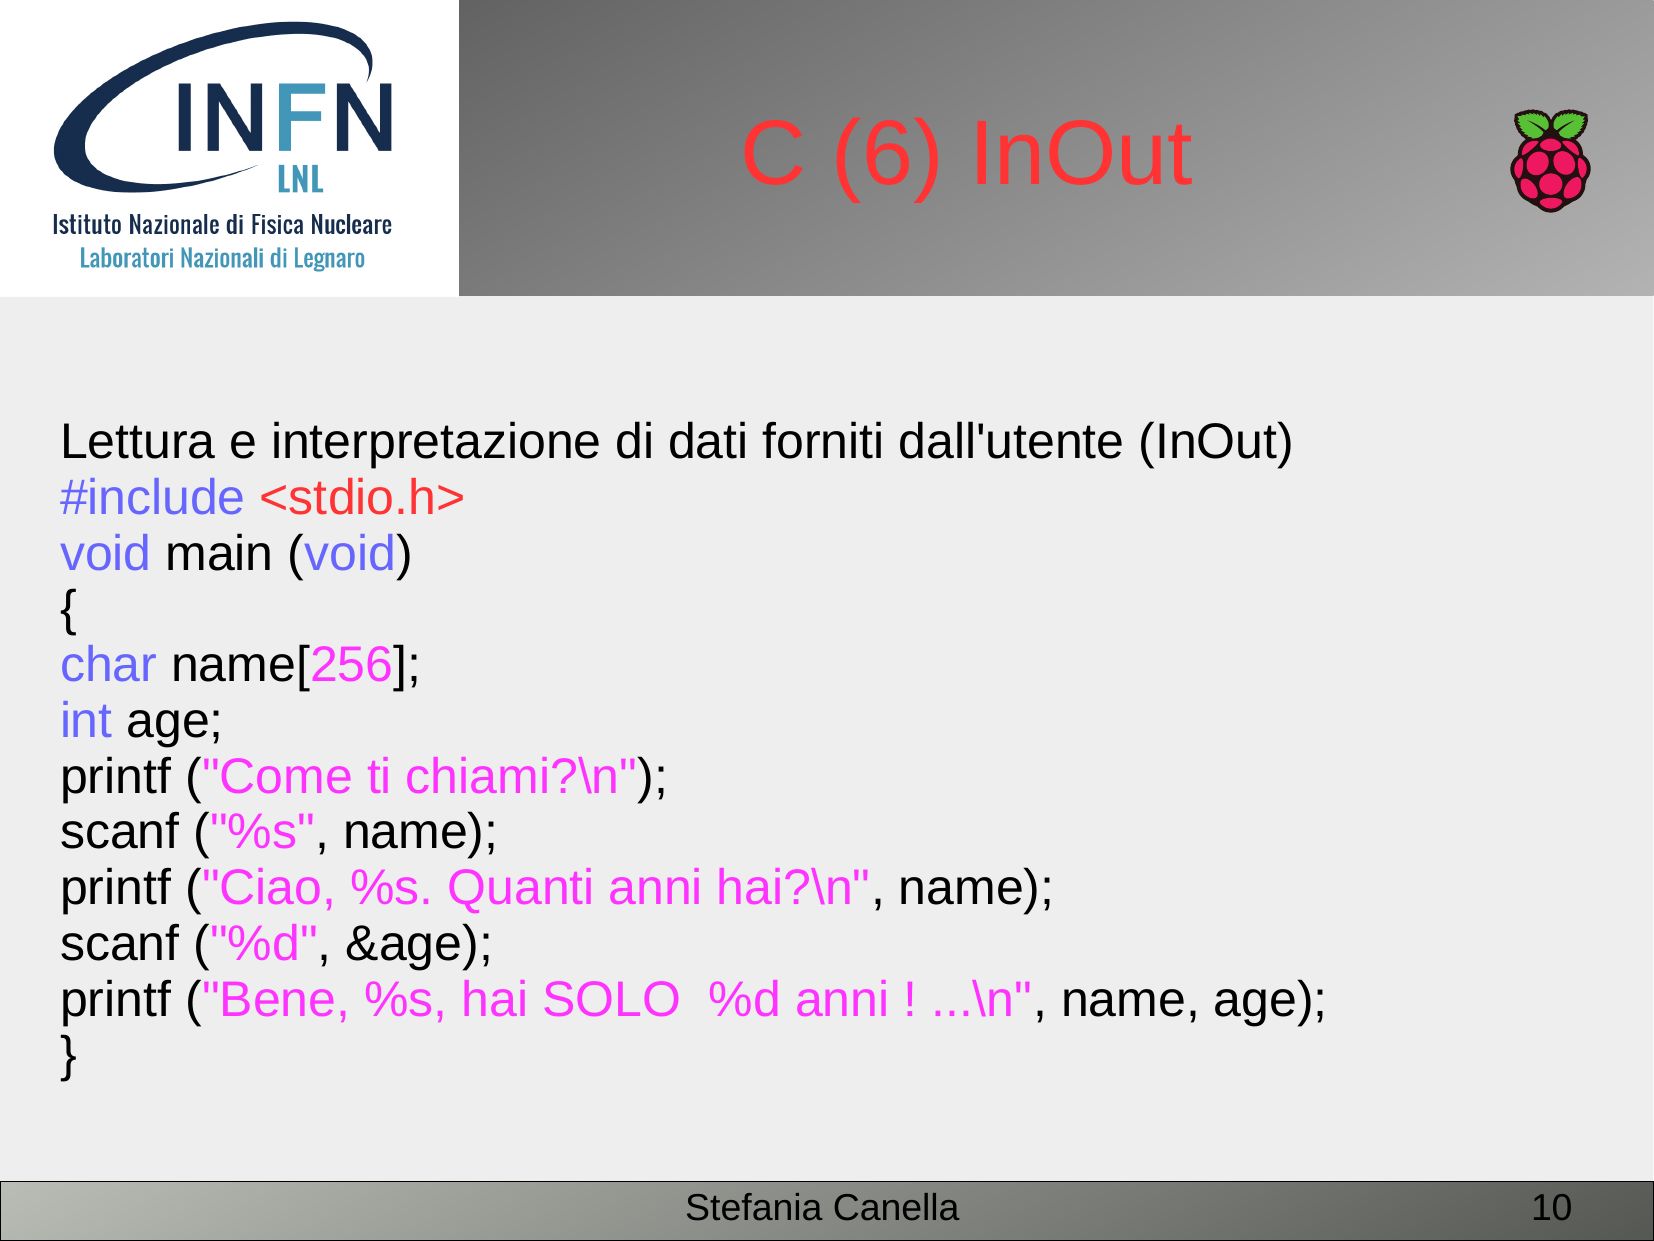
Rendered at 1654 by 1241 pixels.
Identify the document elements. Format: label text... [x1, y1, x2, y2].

text_box <number> [1516, 1178, 1654, 1241]
picture [0, 0, 459, 297]
text_box Stefania Canella [670, 1178, 984, 1241]
text_box [984, 1181, 1516, 1241]
text_box [0, 1181, 670, 1241]
title C (6) InOut [459, 49, 1571, 257]
text_box [459, 0, 1654, 296]
subtitle Lettura e interpretazione di dati forniti dall'utente (InOut) #include <stdio.h> void main (void) { char name[256]; int age; printf ("Come ti chiami?\n"); scanf ("%s", name); printf ("Ciao, %s. Quanti anni hai?\n", name); scanf ("%d", &age); printf ("Bene, %s, hai SOLO %d anni ! ...\n", name, age); } [60, 360, 1583, 1136]
